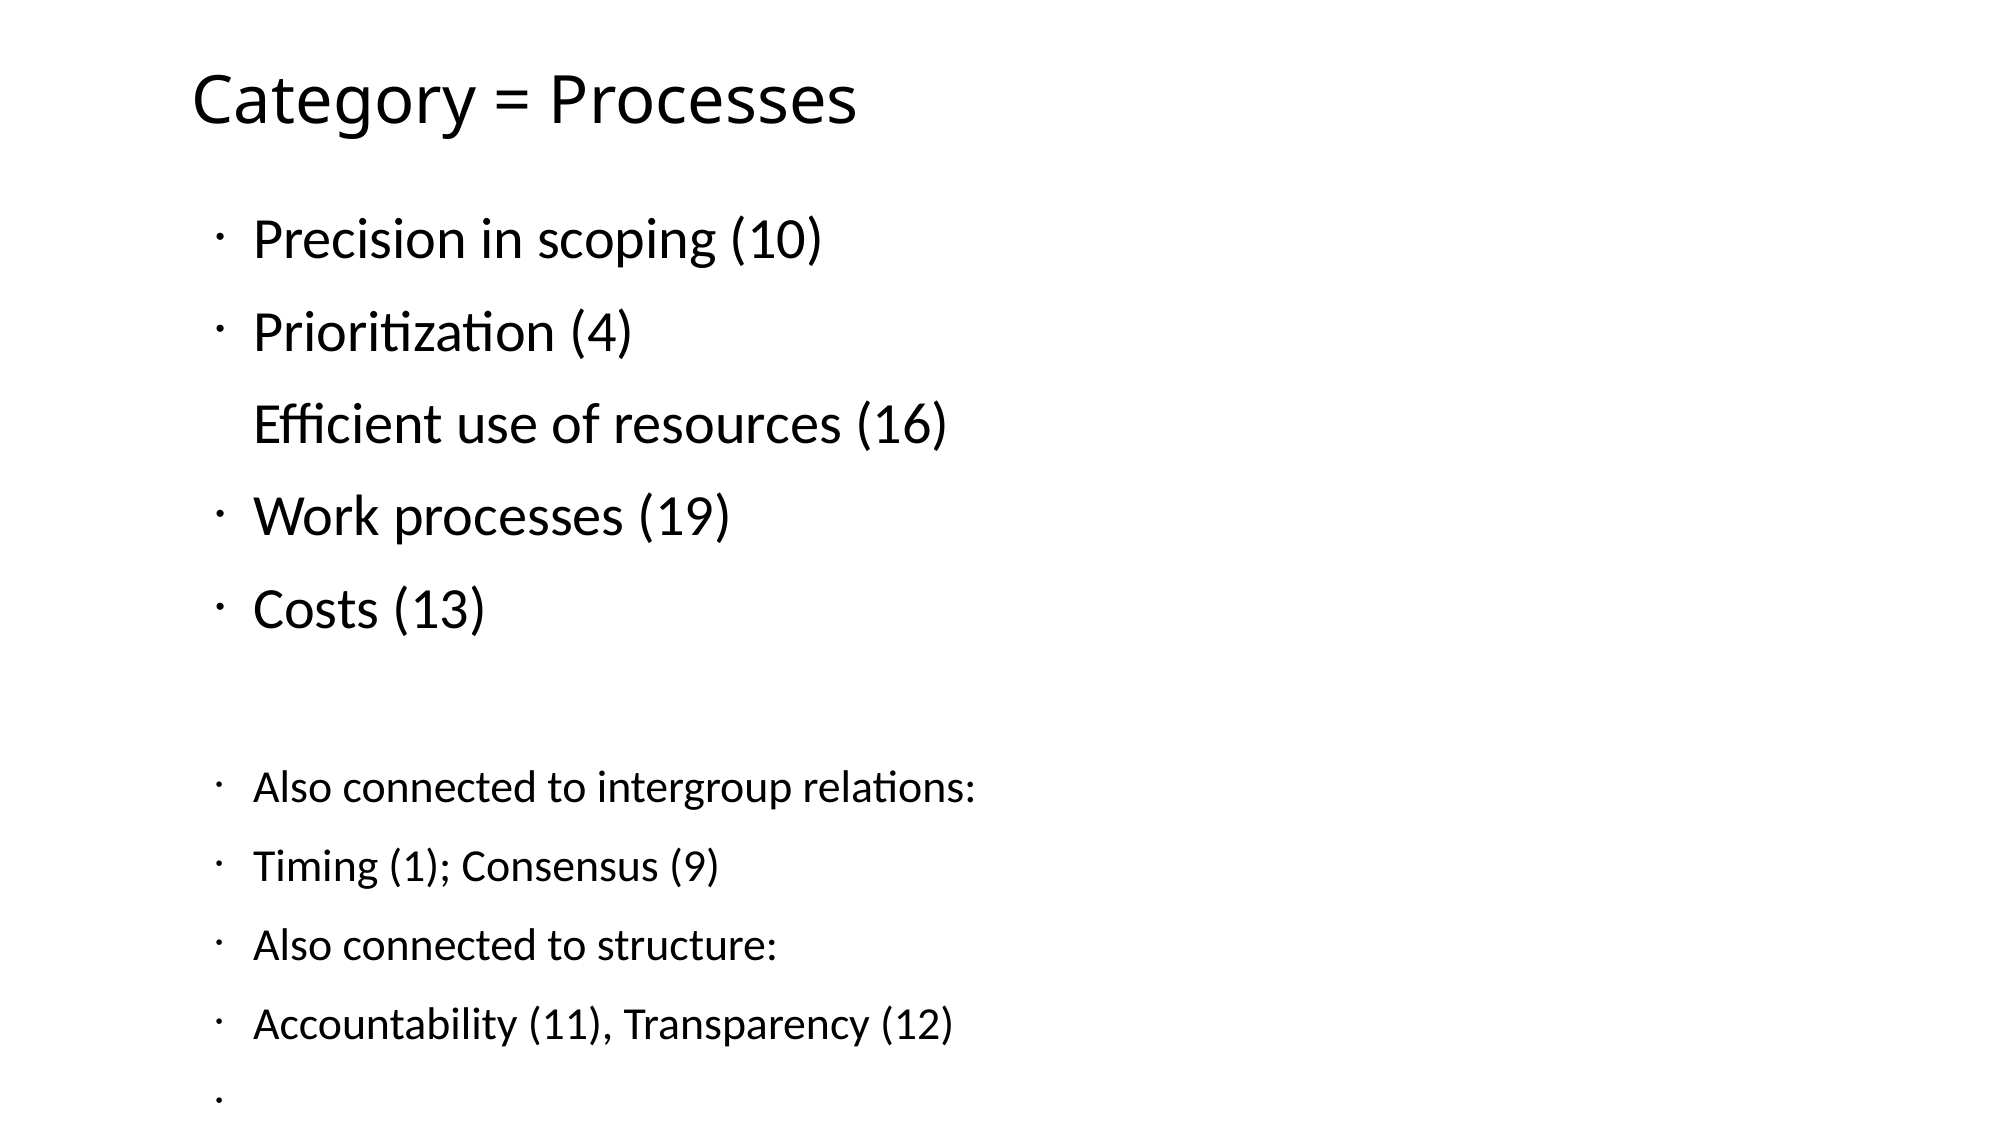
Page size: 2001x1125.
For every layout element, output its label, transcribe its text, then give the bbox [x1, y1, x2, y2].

list Precision in scoping (10) Prioritization (4) Efficient use of resources (16) Work processes (19) Costs (13) Also connected to intergroup relations: Timing (1); Consensus (9) Also connected to structure: Accountability (11), Transparency (12) [200, 200, 1926, 915]
title Category = Processes [177, 59, 1903, 277]
